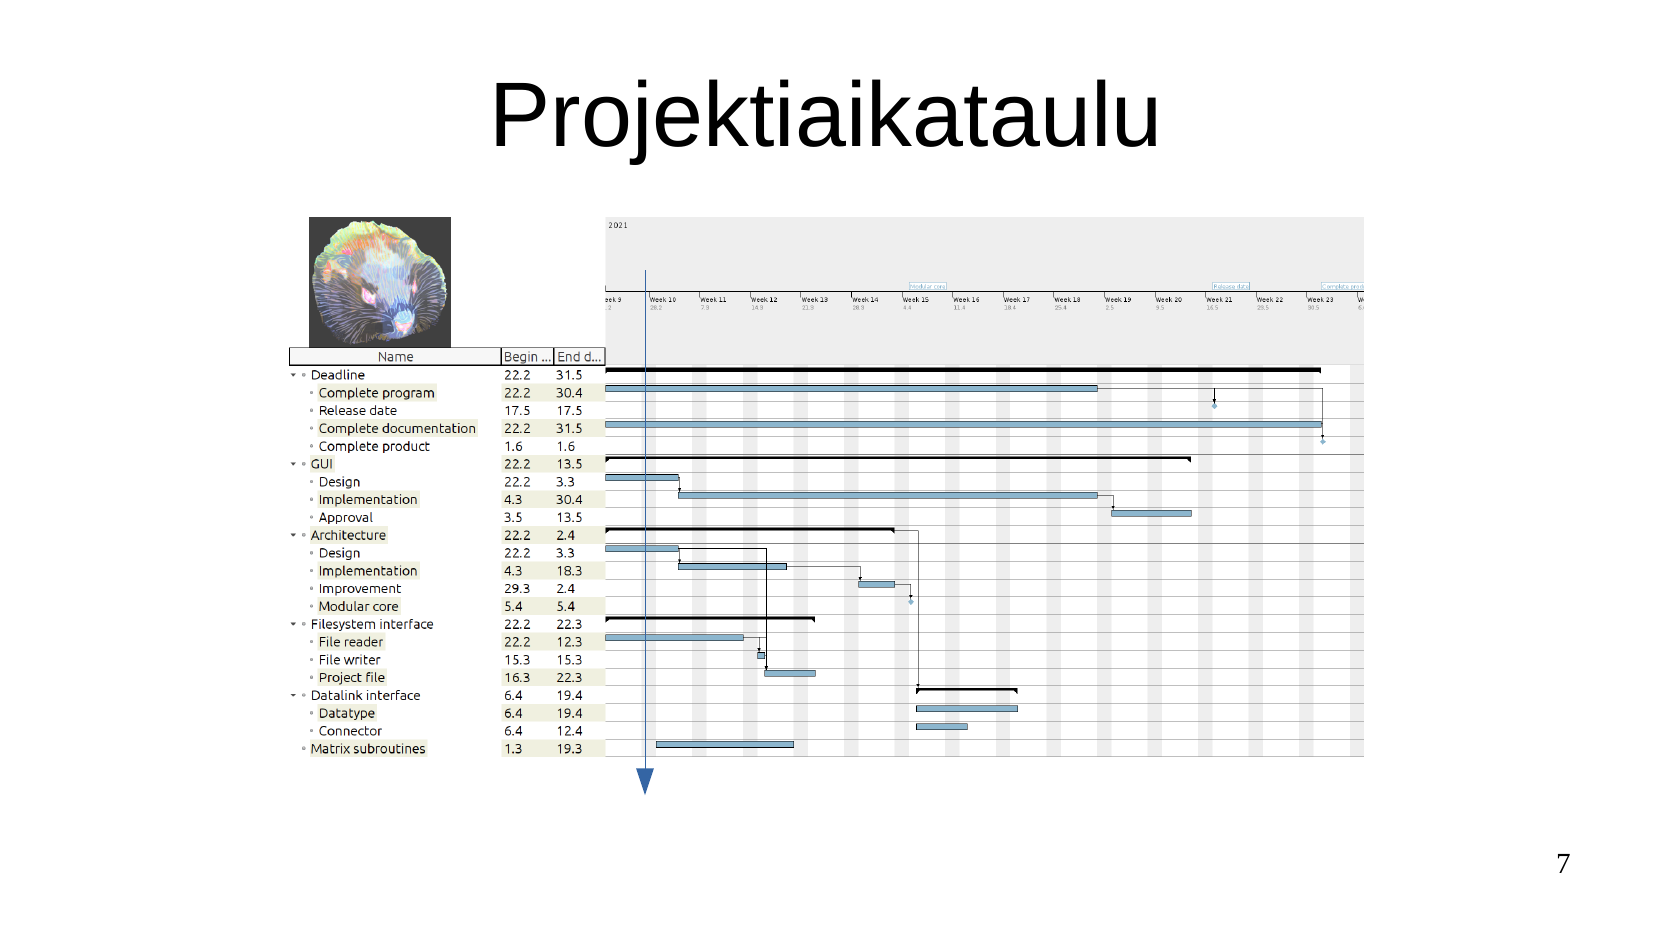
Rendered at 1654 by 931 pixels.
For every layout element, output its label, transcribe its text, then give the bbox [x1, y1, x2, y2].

title Projektiaikataulu [82, 37, 1571, 193]
picture [289, 217, 1364, 758]
